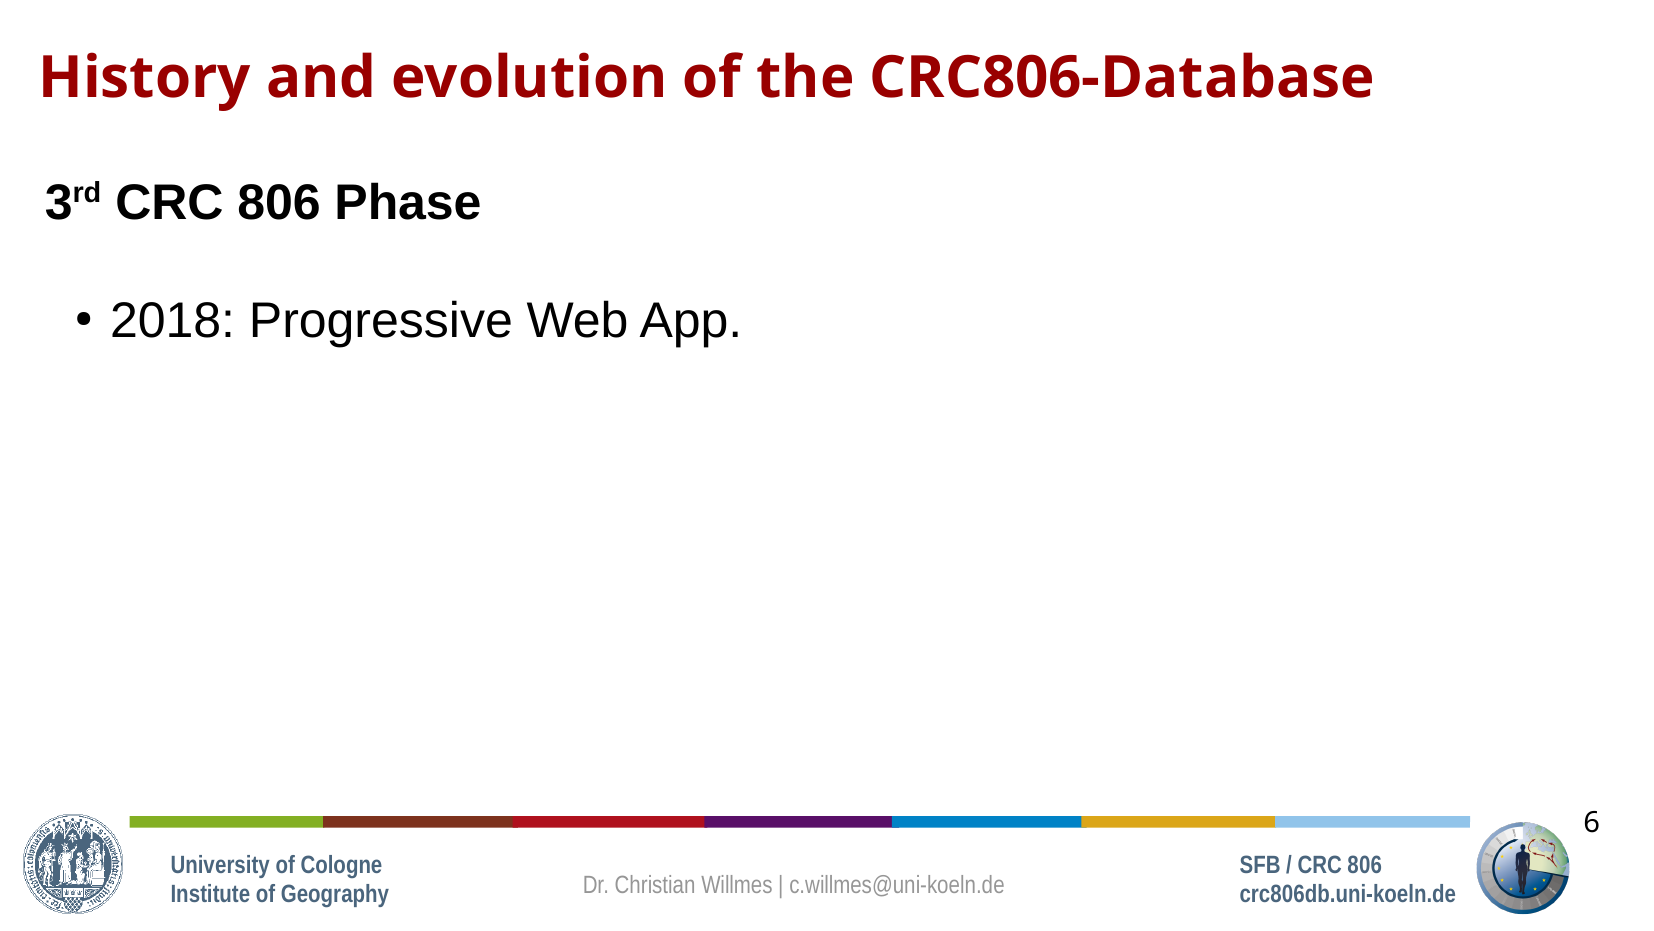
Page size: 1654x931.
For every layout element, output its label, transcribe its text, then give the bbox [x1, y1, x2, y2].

text_box 3rd CRC 806 Phase [30, 166, 721, 240]
picture [1475, 821, 1571, 916]
picture [22, 813, 123, 914]
title History and evolution of the CRC806-Database [38, 34, 1446, 115]
text_box 2018: Progressive Web App. [60, 285, 1561, 356]
